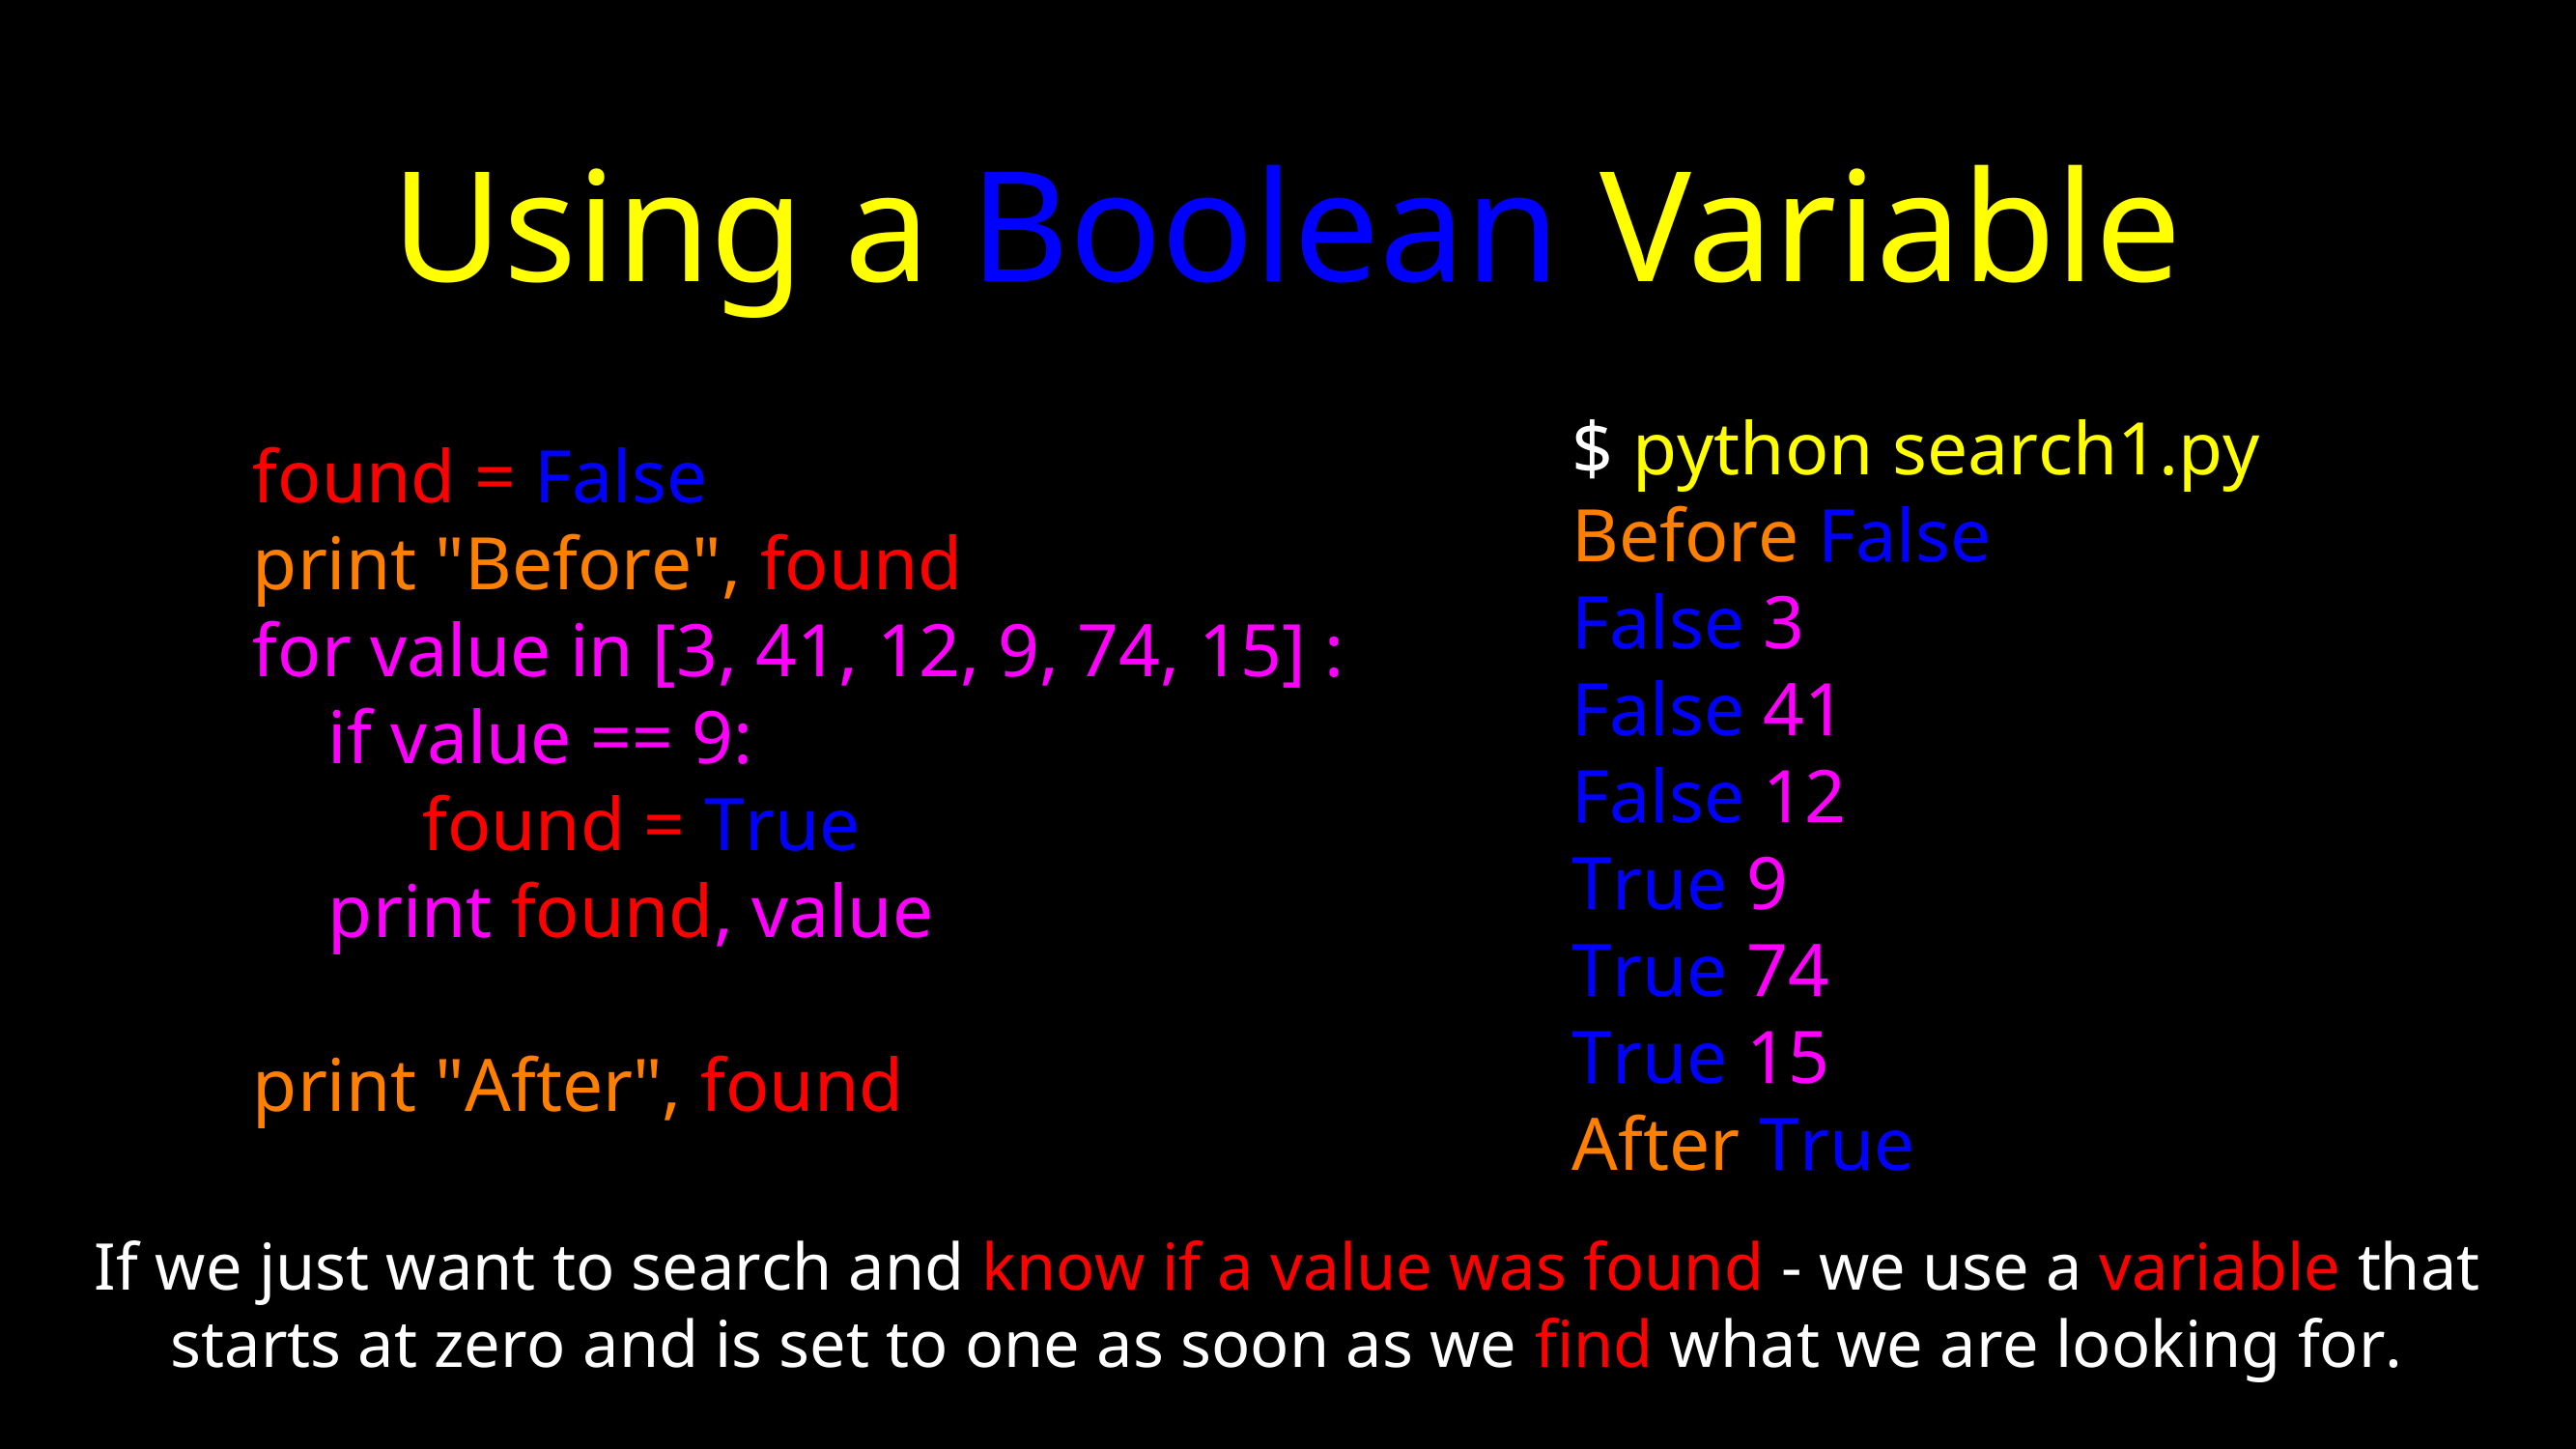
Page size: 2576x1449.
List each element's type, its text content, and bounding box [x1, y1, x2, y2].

text_box $ python search1.py Before False False 3 False 41 False 12 True 9 True 74 True 15 After True [1571, 402, 2280, 1185]
text_box found = False print "Before", found for value in [3, 41, 12, 9, 74, 15] : if value == 9: found = True print found, value print "After", found [252, 430, 1345, 1126]
title Using a Boolean Variable [183, 38, 2392, 403]
text_box If we just want to search and know if a value was found - we use a variable that starts at zero and is set to one as soon as we find what we are looking for. [33, 1212, 2541, 1394]
